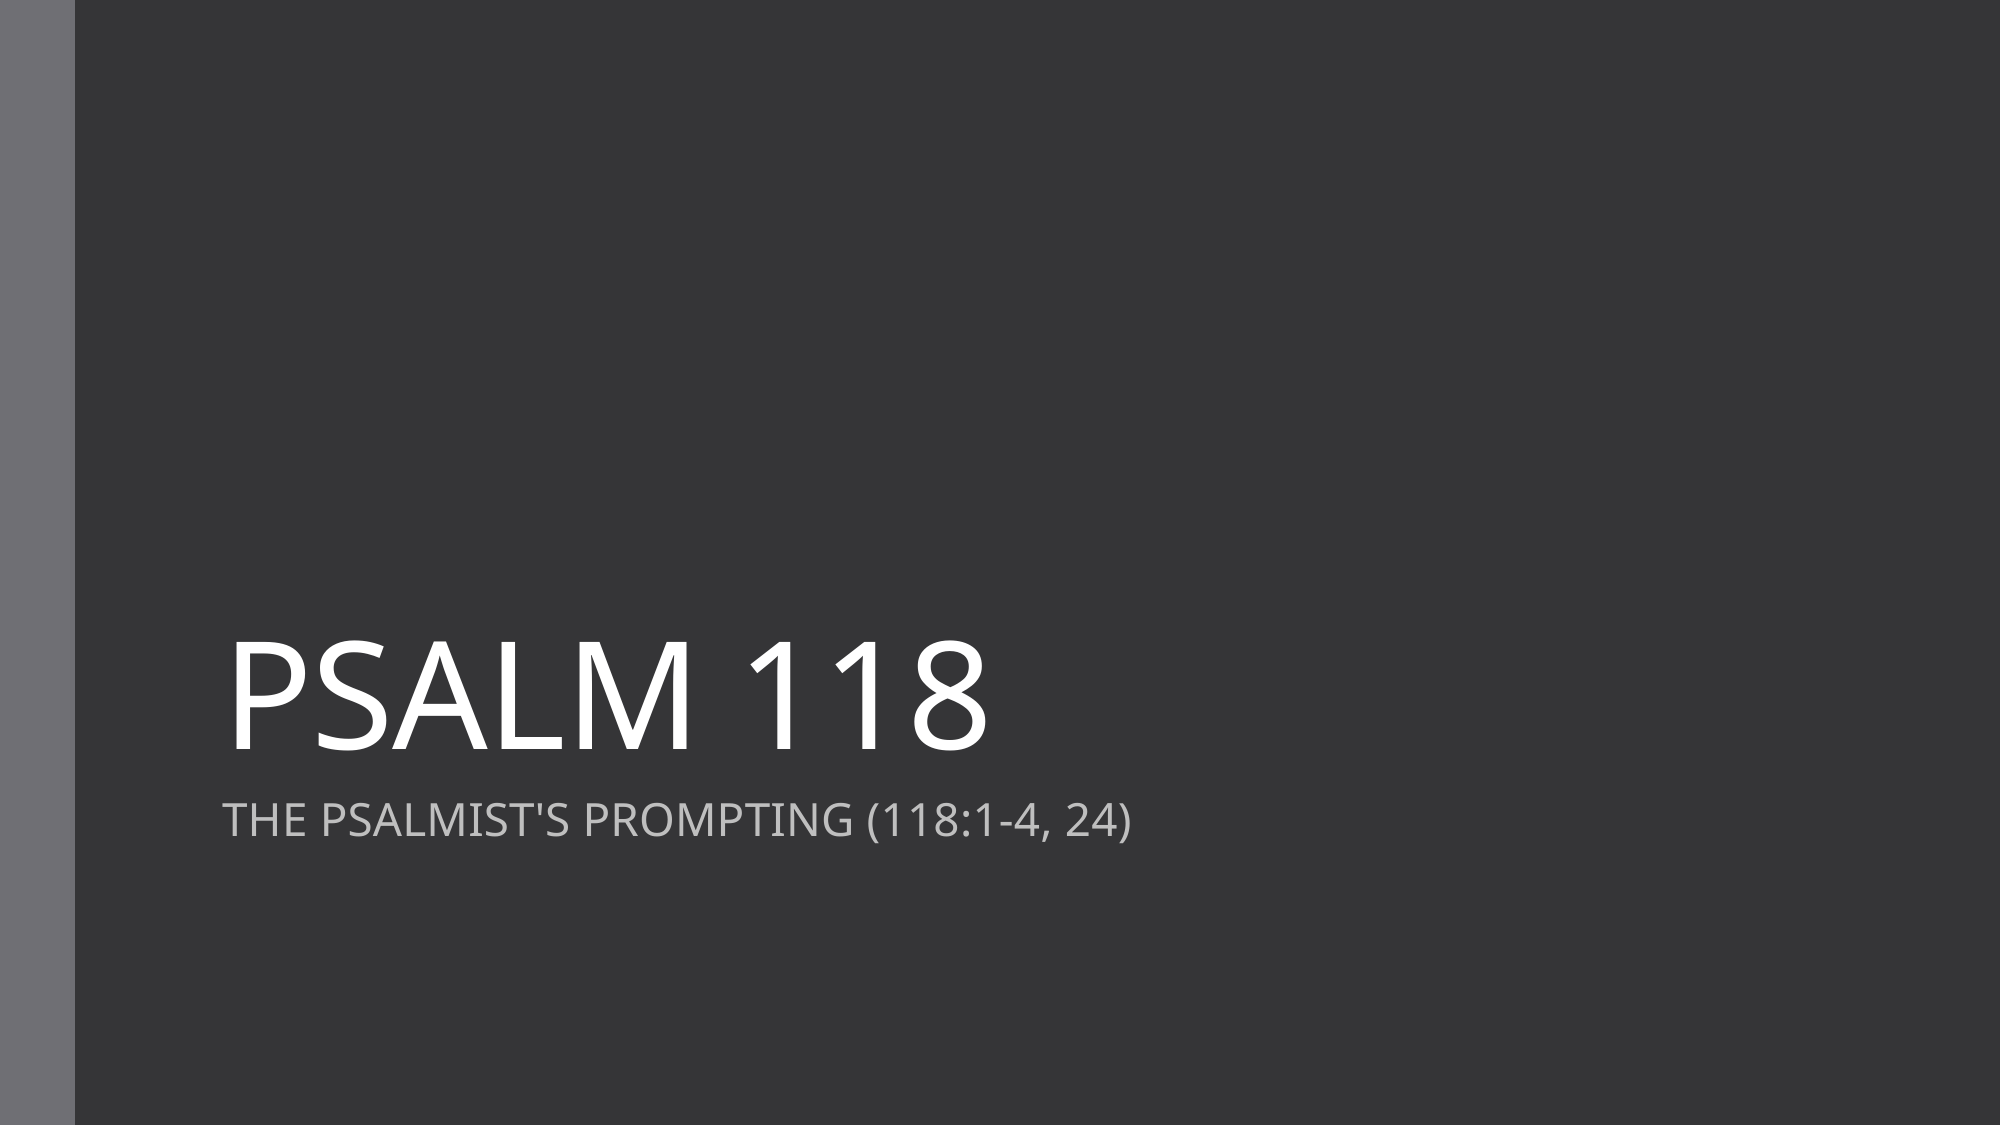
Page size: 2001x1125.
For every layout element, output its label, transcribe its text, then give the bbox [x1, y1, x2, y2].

title PSALM 118 [206, 124, 1752, 787]
subtitle THE PSALMIST'S PROMPTING (118:1-4, 24) [206, 787, 1752, 1066]
